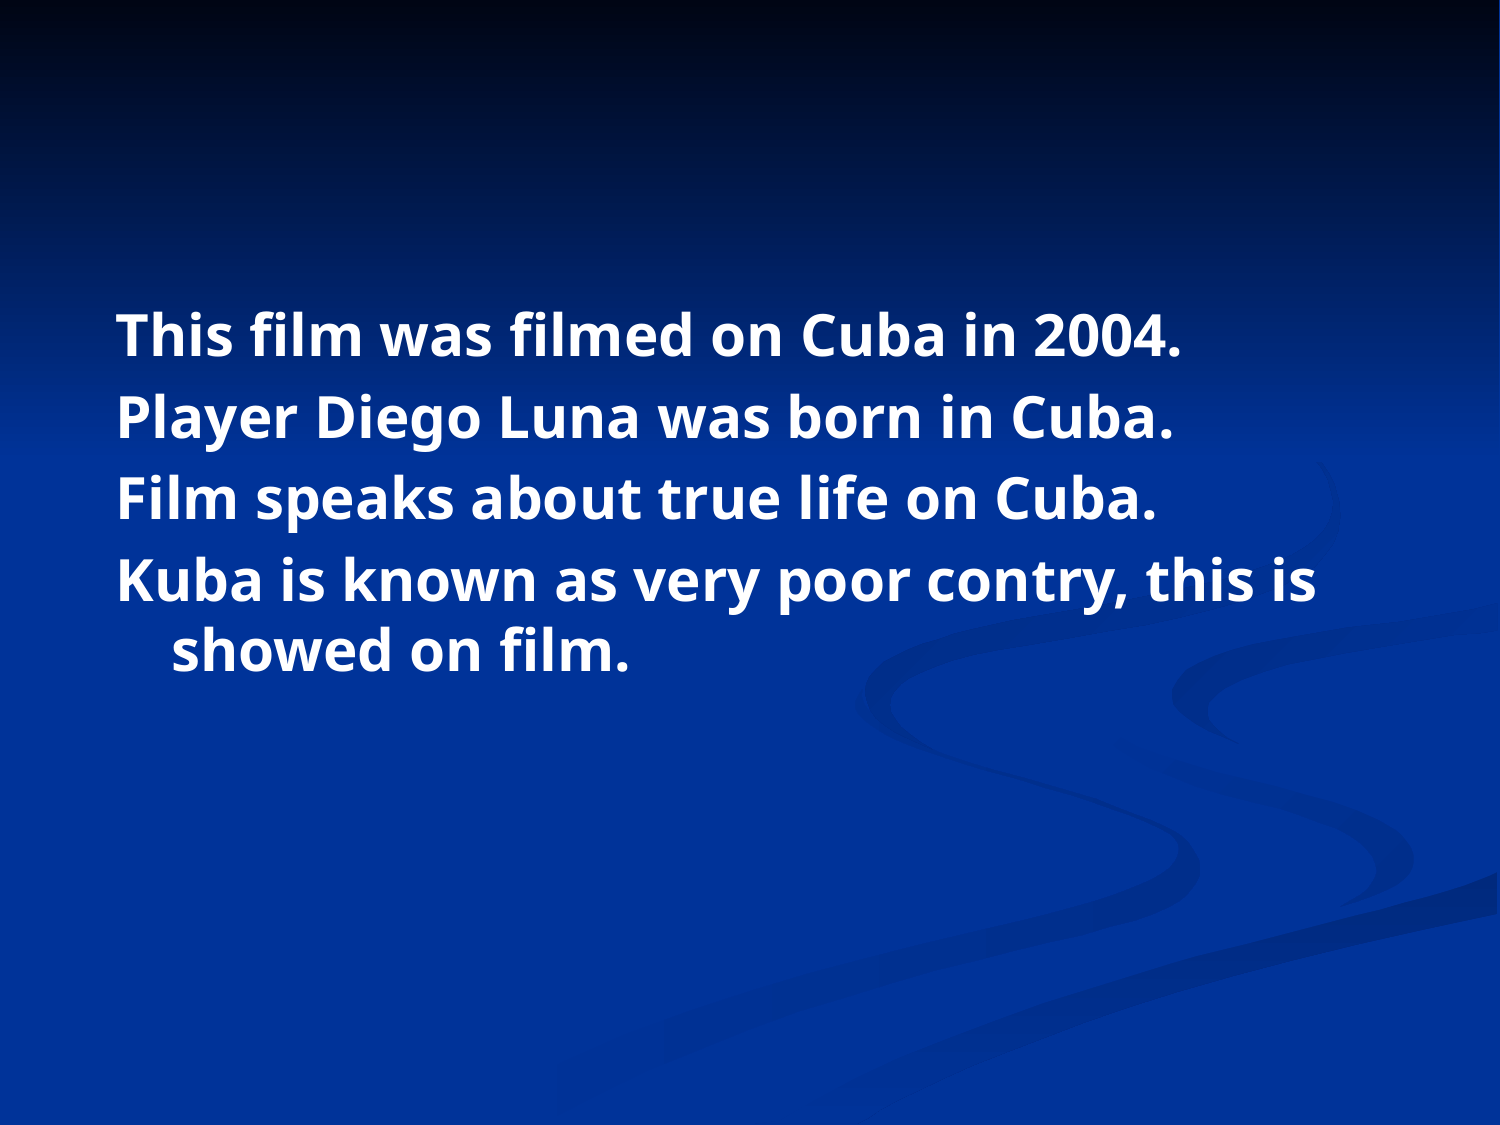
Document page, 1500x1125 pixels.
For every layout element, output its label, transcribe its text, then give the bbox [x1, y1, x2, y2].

list This film was filmed on Cuba in 2004. Player Diego Luna was born in Cuba. Film speaks about true life on Cuba. Kuba is known as very poor contry, this is showed on film. [100, 290, 1451, 1034]
